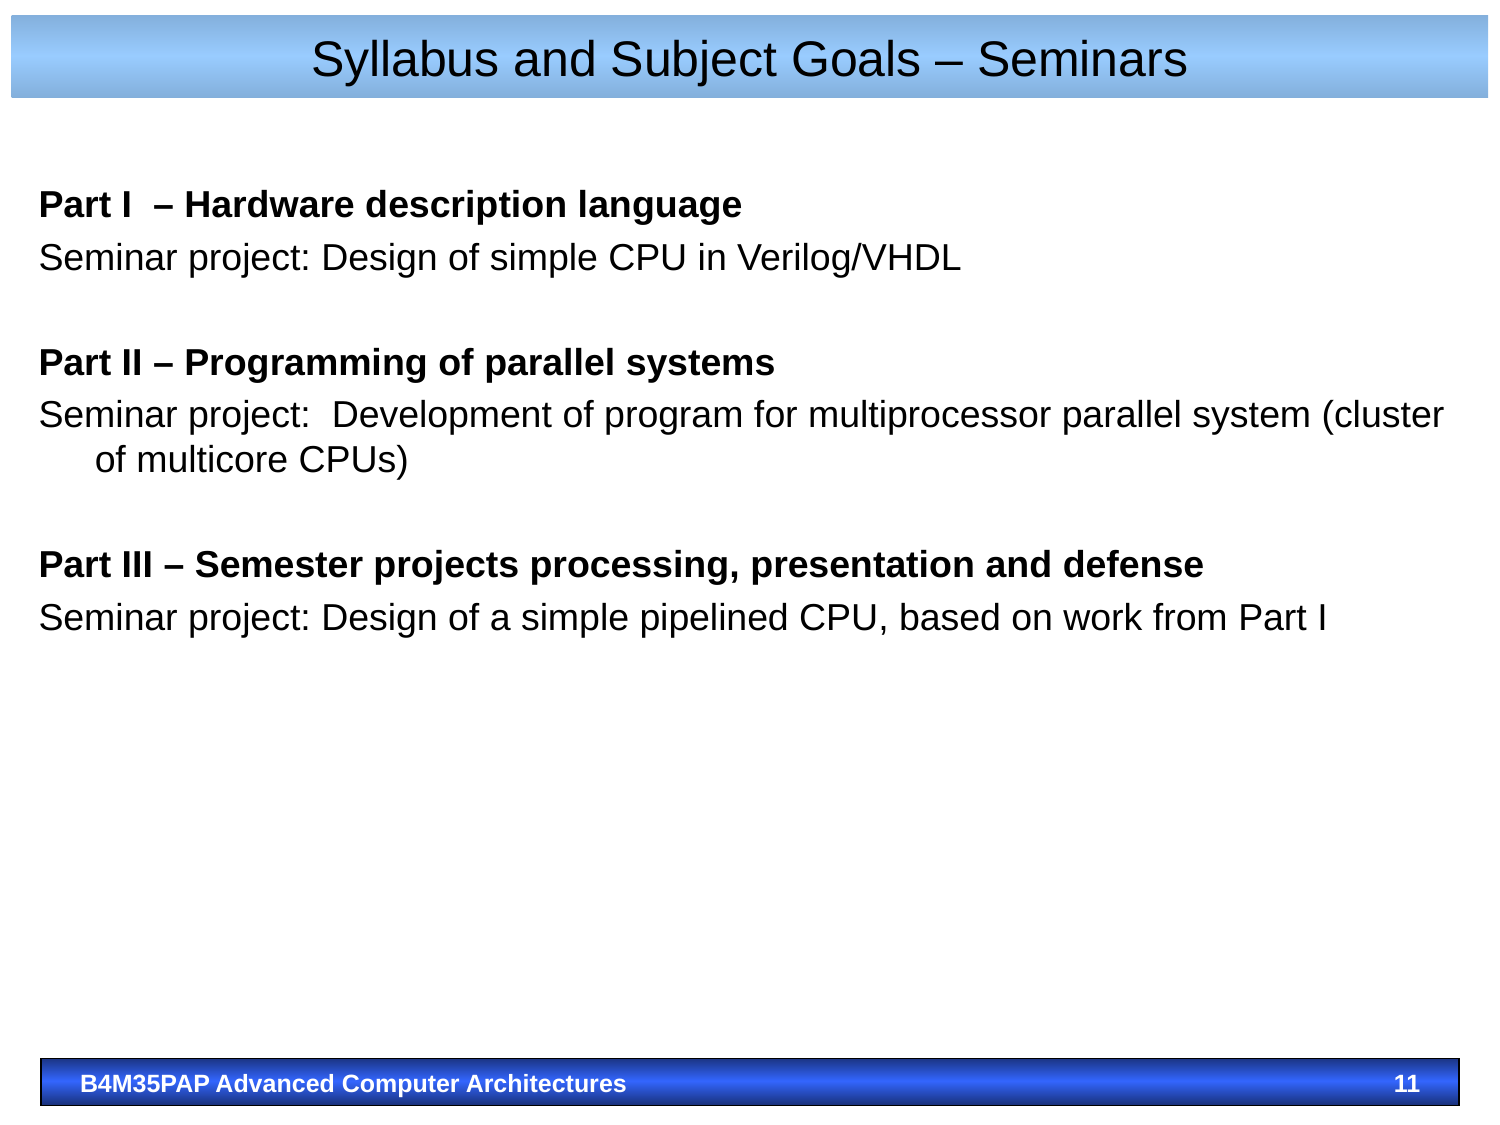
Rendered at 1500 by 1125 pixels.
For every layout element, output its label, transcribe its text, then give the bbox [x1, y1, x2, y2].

title Syllabus and Subject Goals – Seminars [11, 15, 1489, 98]
text_box Part I – Hardware description language Seminar project: Design of simple CPU in Verilog/VHDL Part II – Programming of parallel systems Seminar project: Development of program for multiprocessor parallel system (cluster of multicore CPUs) Part III – Semester projects processing, presentation and defense Seminar project: Design of a simple pipelined CPU, based on work from Part I [23, 172, 1477, 1000]
